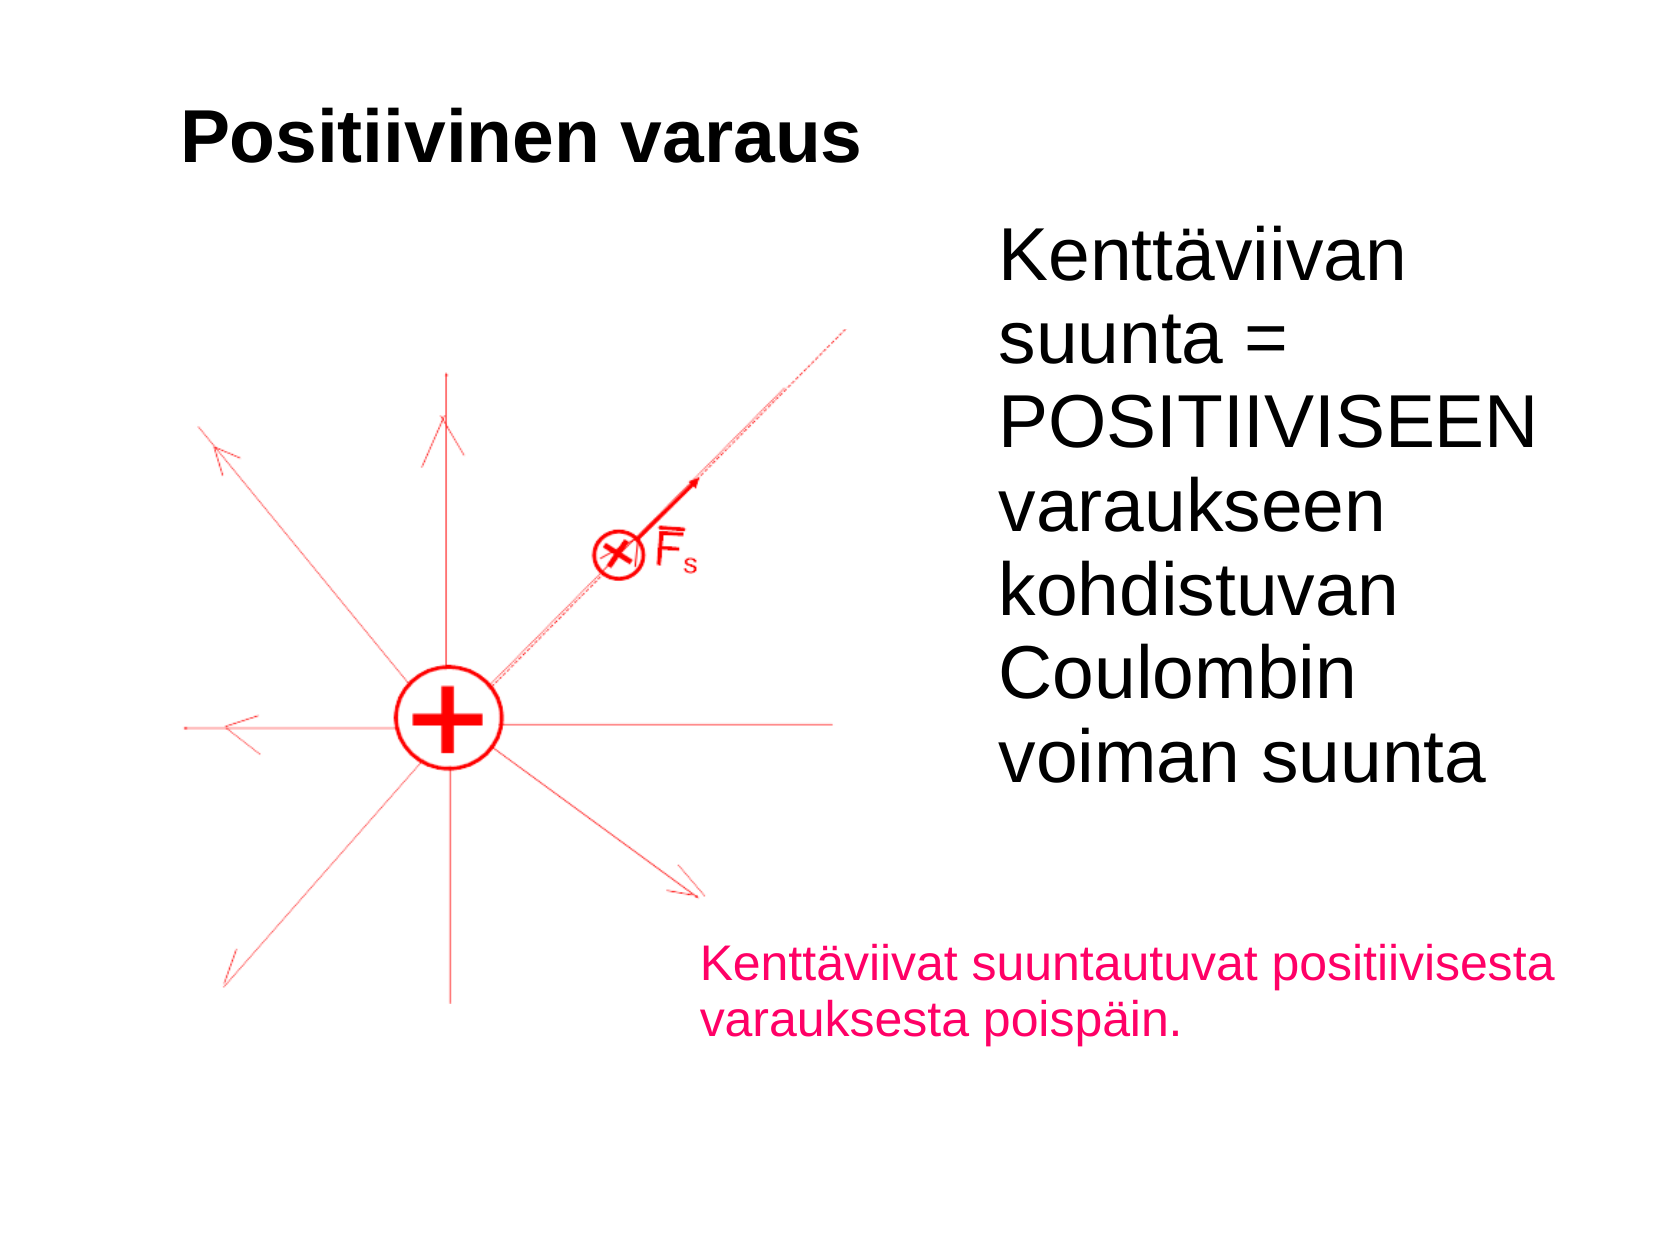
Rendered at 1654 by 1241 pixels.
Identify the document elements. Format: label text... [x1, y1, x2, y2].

text_box Kenttäviivat suuntautuvat positiivisesta varauksesta poispäin. [684, 924, 1577, 1052]
text_box Positiivinen varaus [165, 82, 1158, 350]
text_box Kenttäviivan suunta = POSITIIVISEEN varaukseen kohdistuvan Coulombin voiman suunta [983, 200, 1572, 888]
picture [153, 329, 850, 1004]
